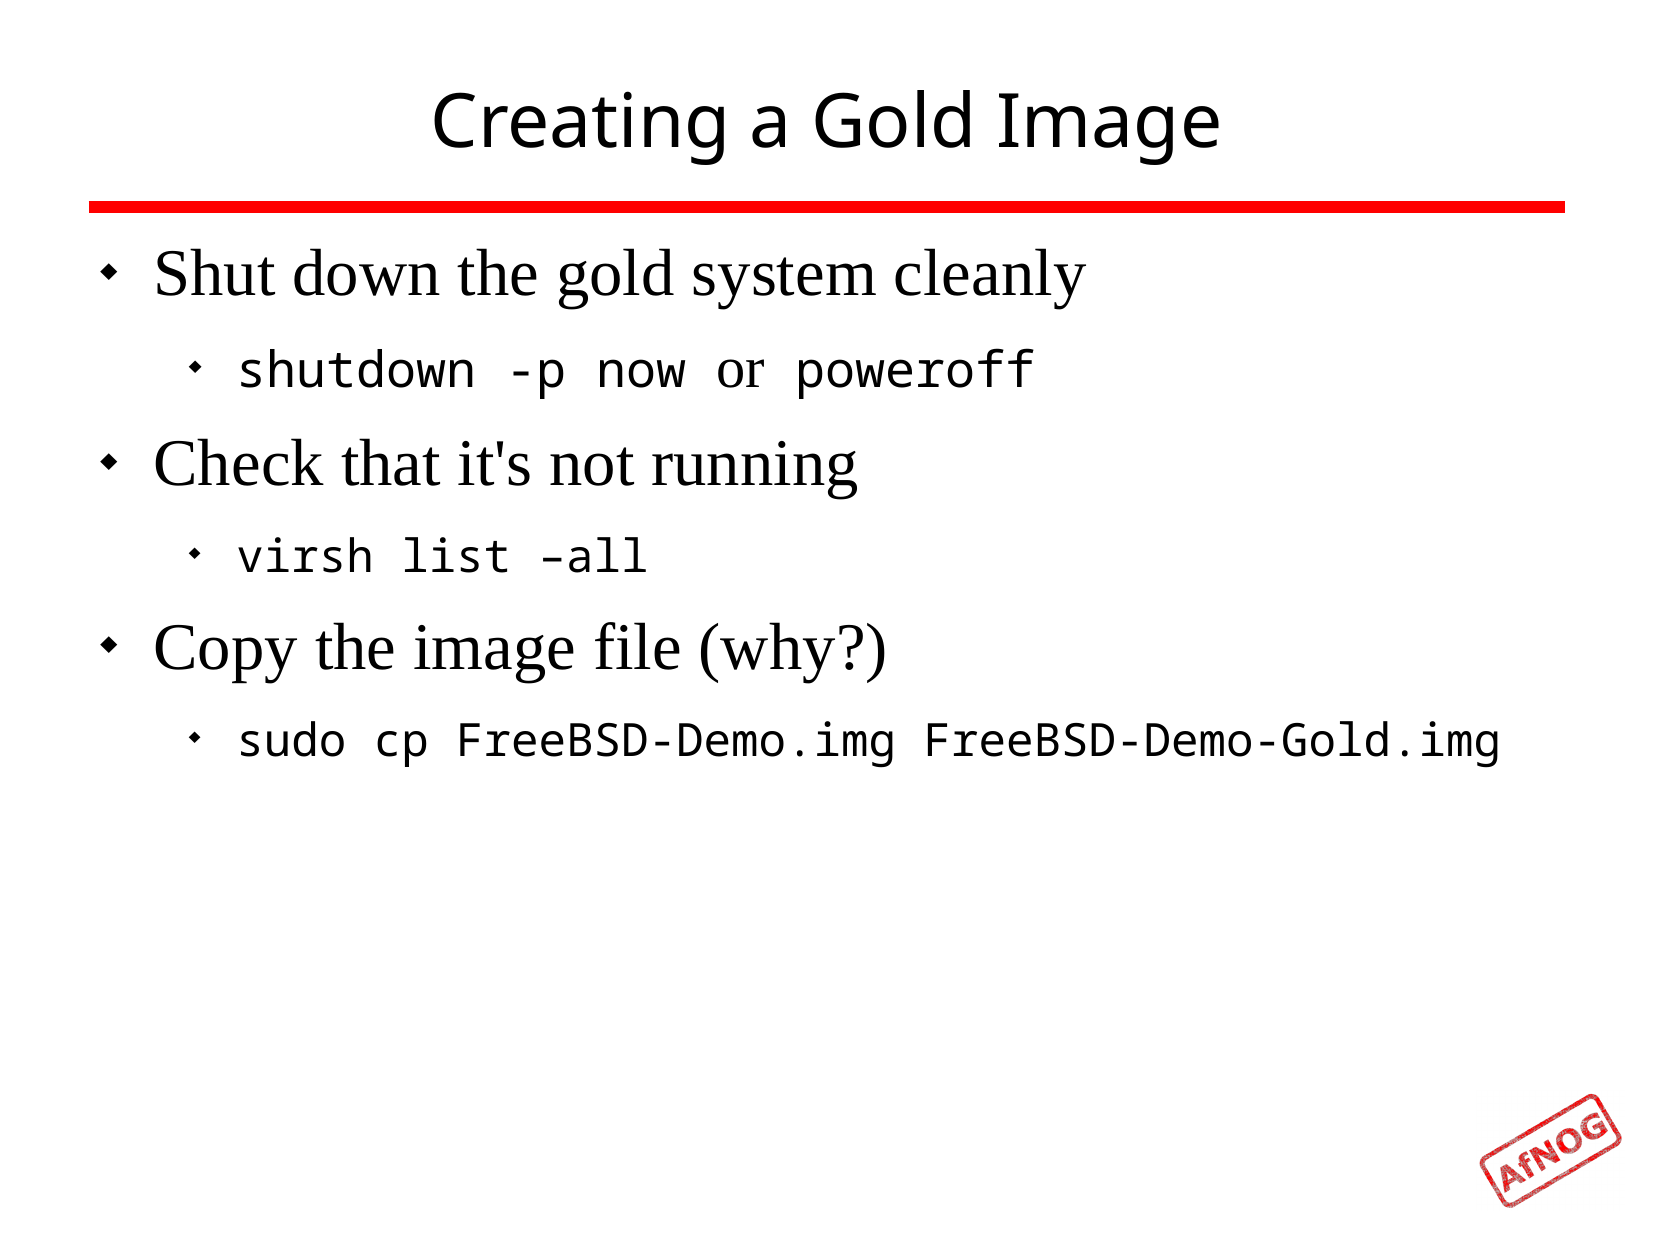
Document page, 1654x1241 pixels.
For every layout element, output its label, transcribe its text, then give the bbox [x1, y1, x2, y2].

picture [1476, 1090, 1625, 1211]
title Creating a Gold Image [82, 29, 1571, 207]
list Shut down the gold system cleanly shutdown -p now or poweroff Check that it's not running virsh list –all Copy the image file (why?) sudo cp FreeBSD-Demo.img FreeBSD-Demo-Gold.img [82, 236, 1571, 1152]
